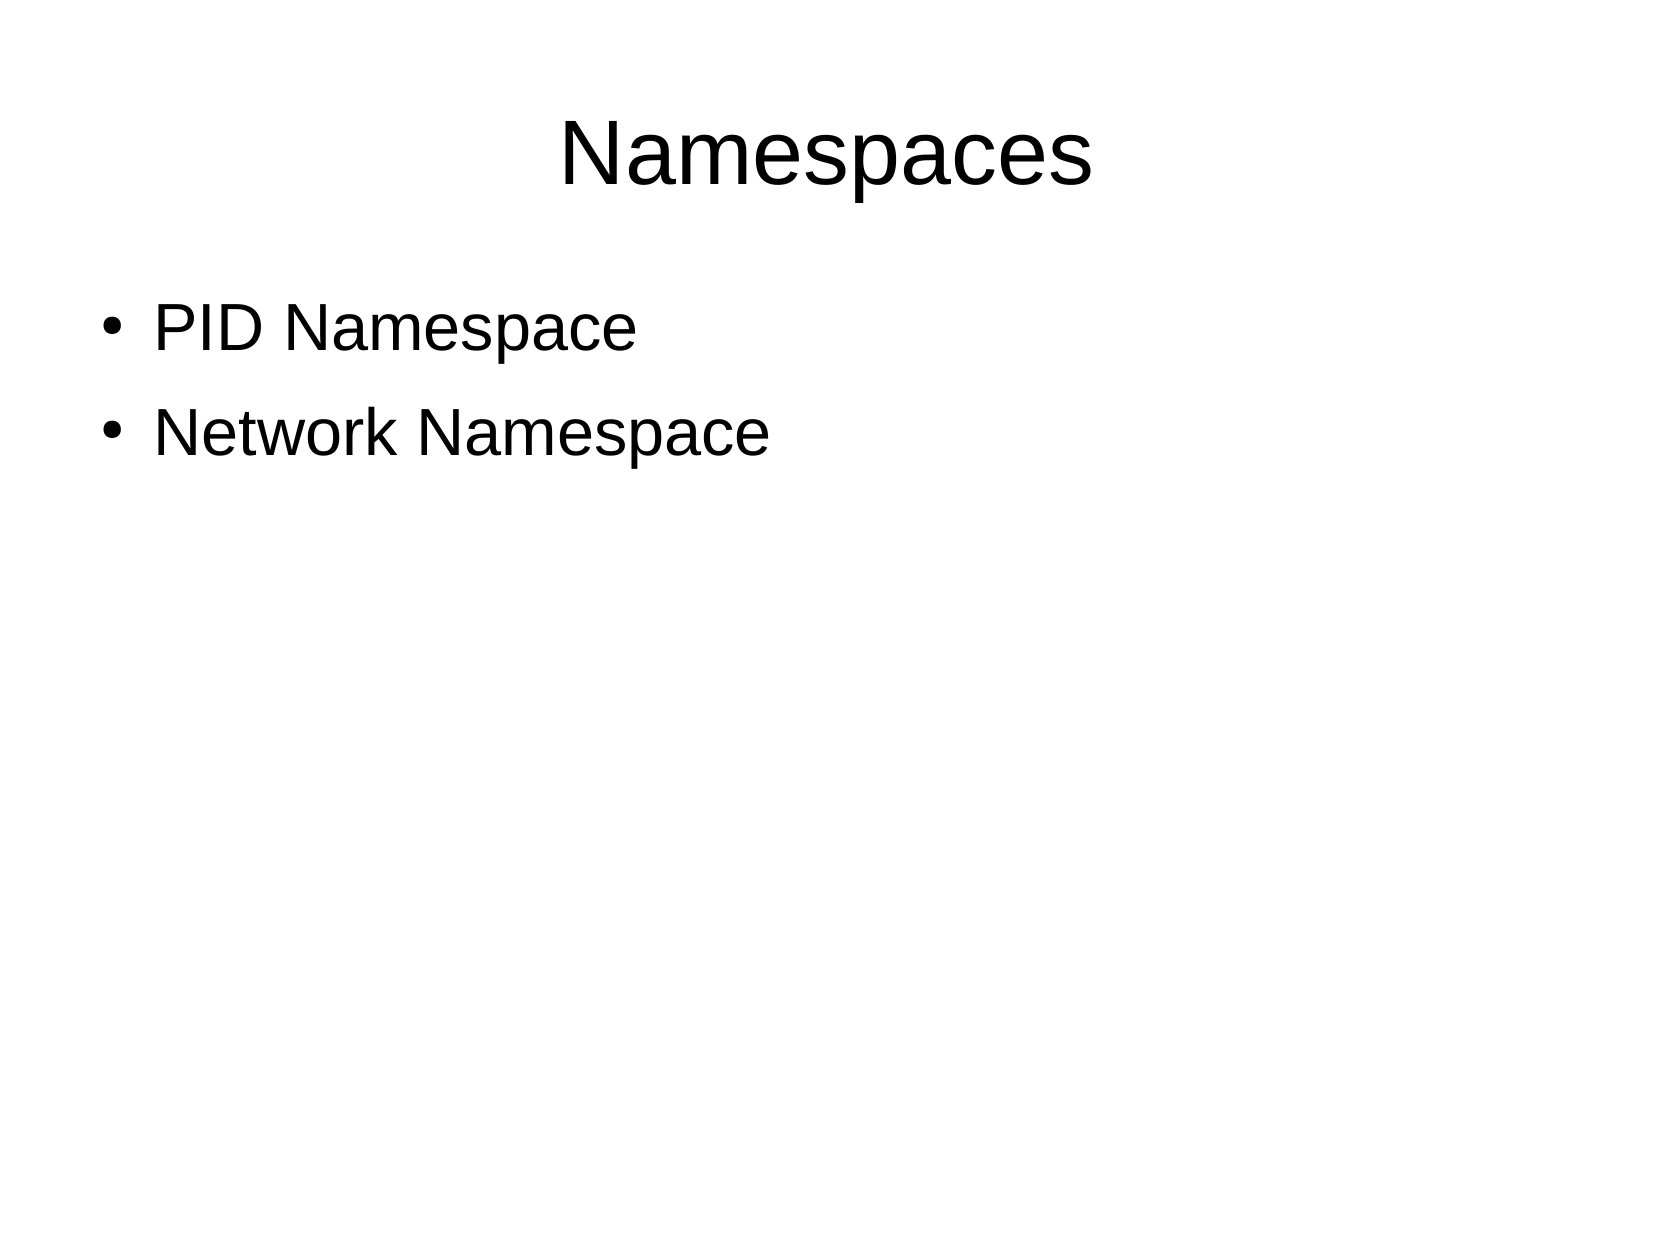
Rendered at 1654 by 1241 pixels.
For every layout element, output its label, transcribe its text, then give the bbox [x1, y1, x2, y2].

title Namespaces [82, 49, 1571, 257]
list PID Namespace Network Namespace [82, 290, 1571, 1010]
